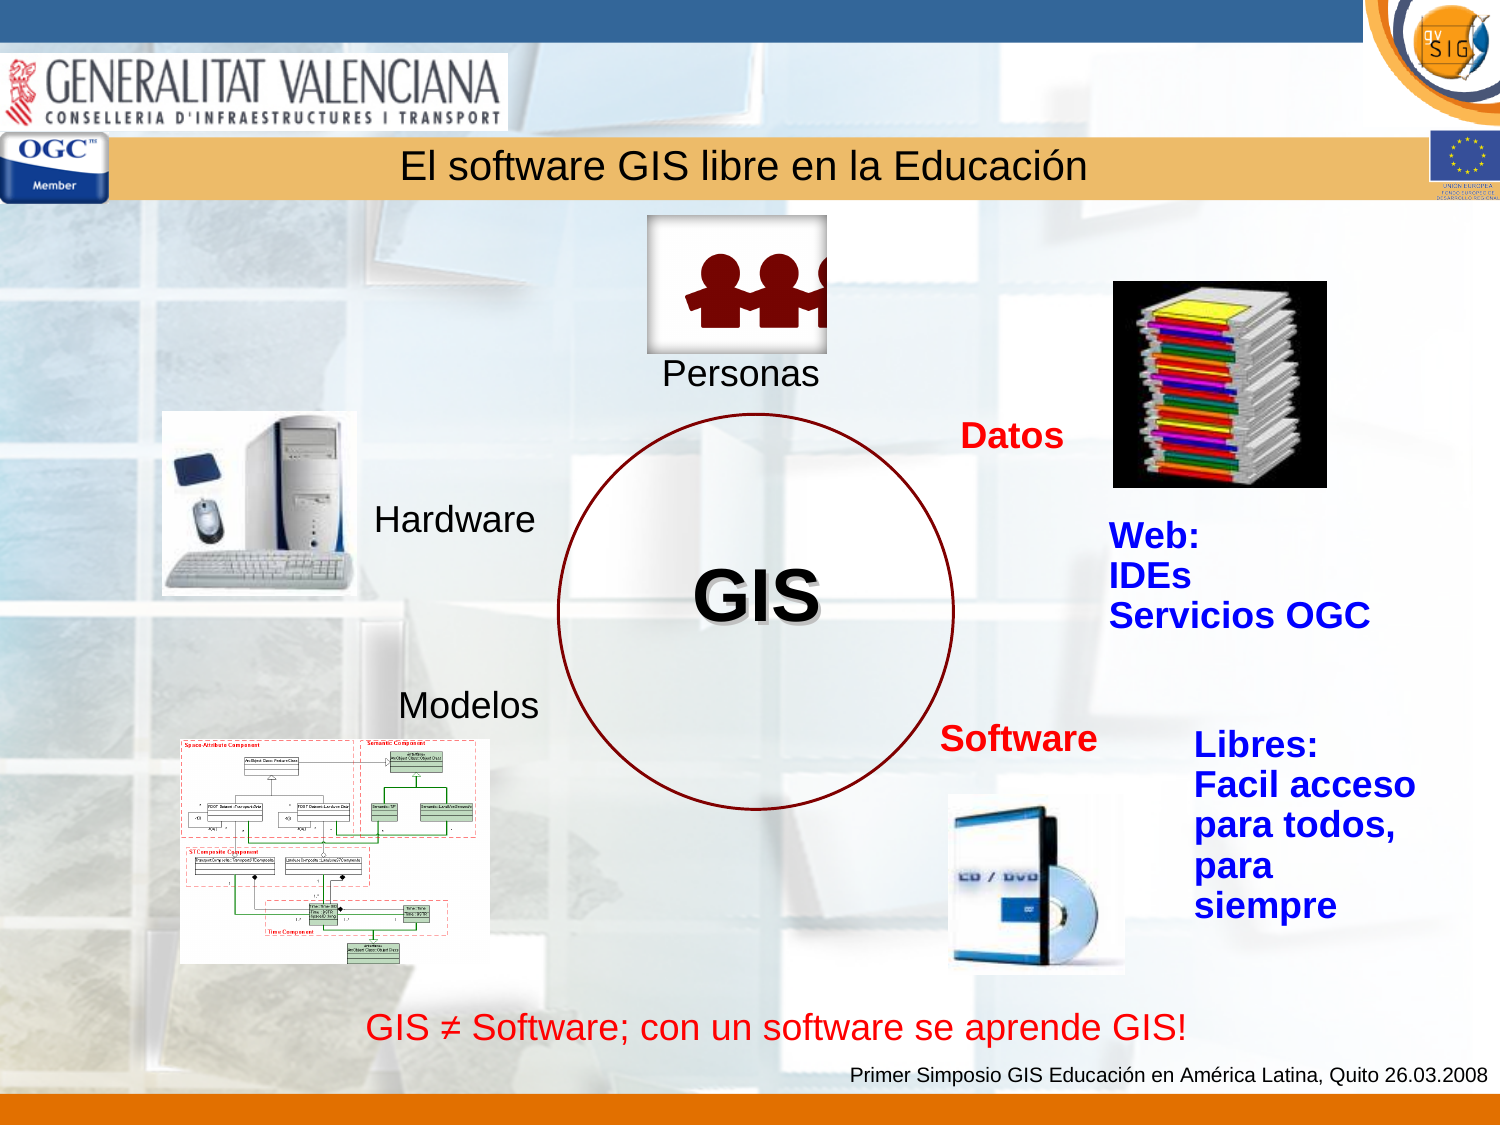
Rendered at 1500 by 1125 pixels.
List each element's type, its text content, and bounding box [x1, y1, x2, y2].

text_box Libres: Facil acceso para todos, para siempre [1193, 725, 1423, 935]
picture [162, 411, 357, 596]
text_box Web: IDEs Servicios OGC [1108, 516, 1417, 643]
picture [948, 794, 1125, 975]
picture [647, 215, 827, 354]
picture [1363, 0, 1500, 127]
text_box Datos [960, 416, 1065, 460]
text_box Modelos [398, 686, 540, 729]
picture [1429, 129, 1500, 200]
text_box Personas [661, 354, 820, 397]
picture [0, 53, 508, 131]
picture [0, 132, 109, 204]
text_box GIS ≠ Software; con un software se aprende GIS! [365, 1007, 1247, 1051]
text_box Hardware [373, 500, 536, 543]
text_box Software [939, 719, 1100, 764]
picture [1113, 281, 1327, 488]
text_box GIS [692, 557, 831, 642]
picture [180, 739, 490, 964]
text_box El software GIS libre en la Educación [399, 144, 1207, 192]
